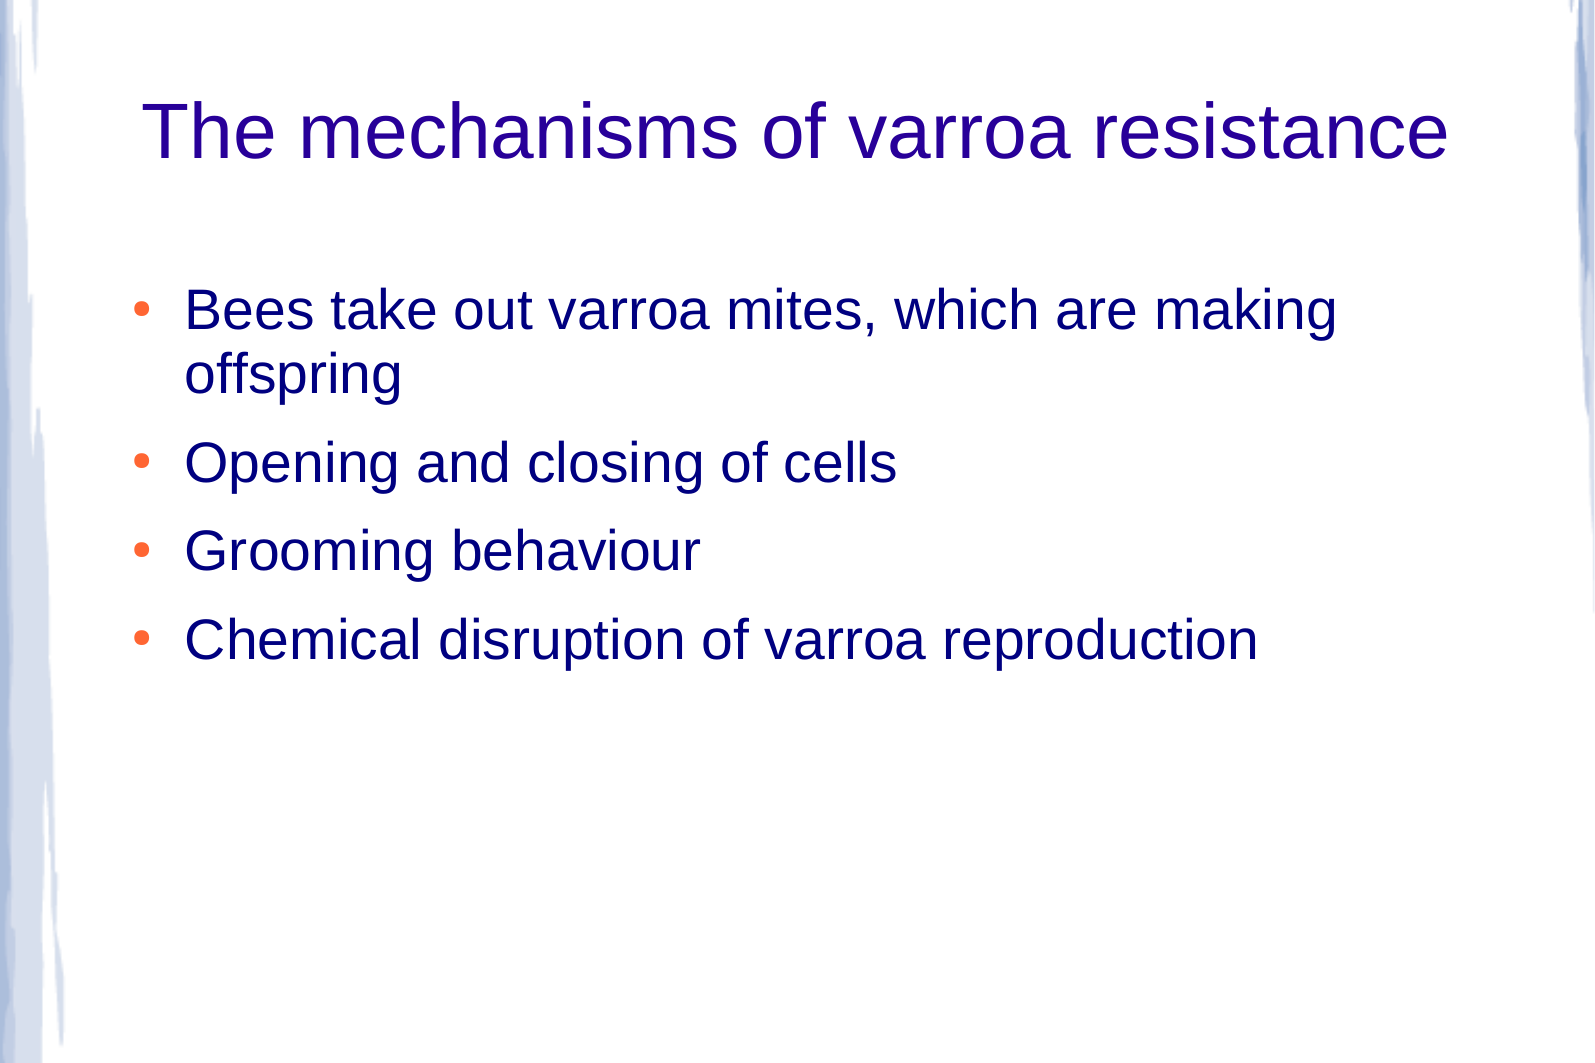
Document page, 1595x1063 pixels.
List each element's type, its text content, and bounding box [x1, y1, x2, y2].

picture [0, 0, 1595, 1063]
list Bees take out varroa mites, which are making offspring Opening and closing of cells Grooming behaviour Chemical disruption of varroa reproduction [113, 278, 1515, 861]
title The mechanisms of varroa resistance [79, 42, 1515, 220]
